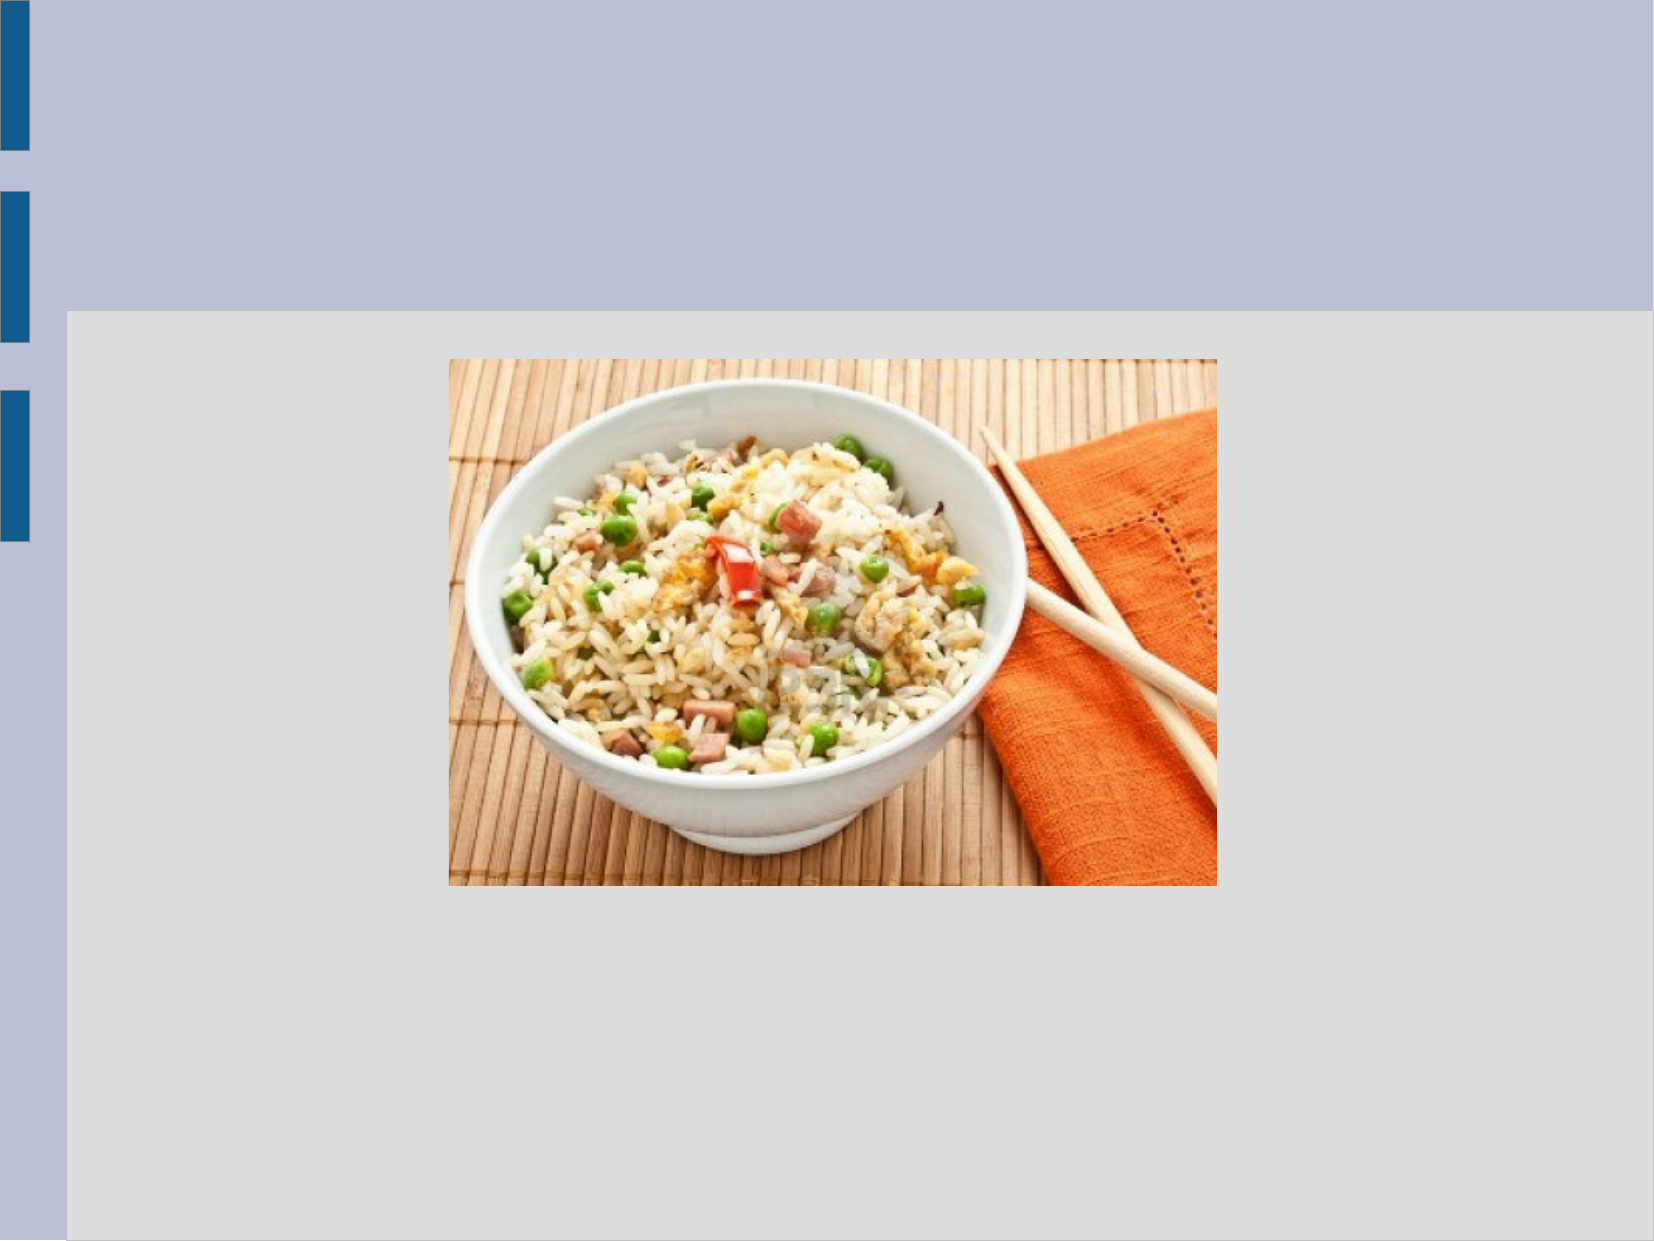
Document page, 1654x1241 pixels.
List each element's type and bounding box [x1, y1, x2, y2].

picture [448, 359, 1223, 886]
